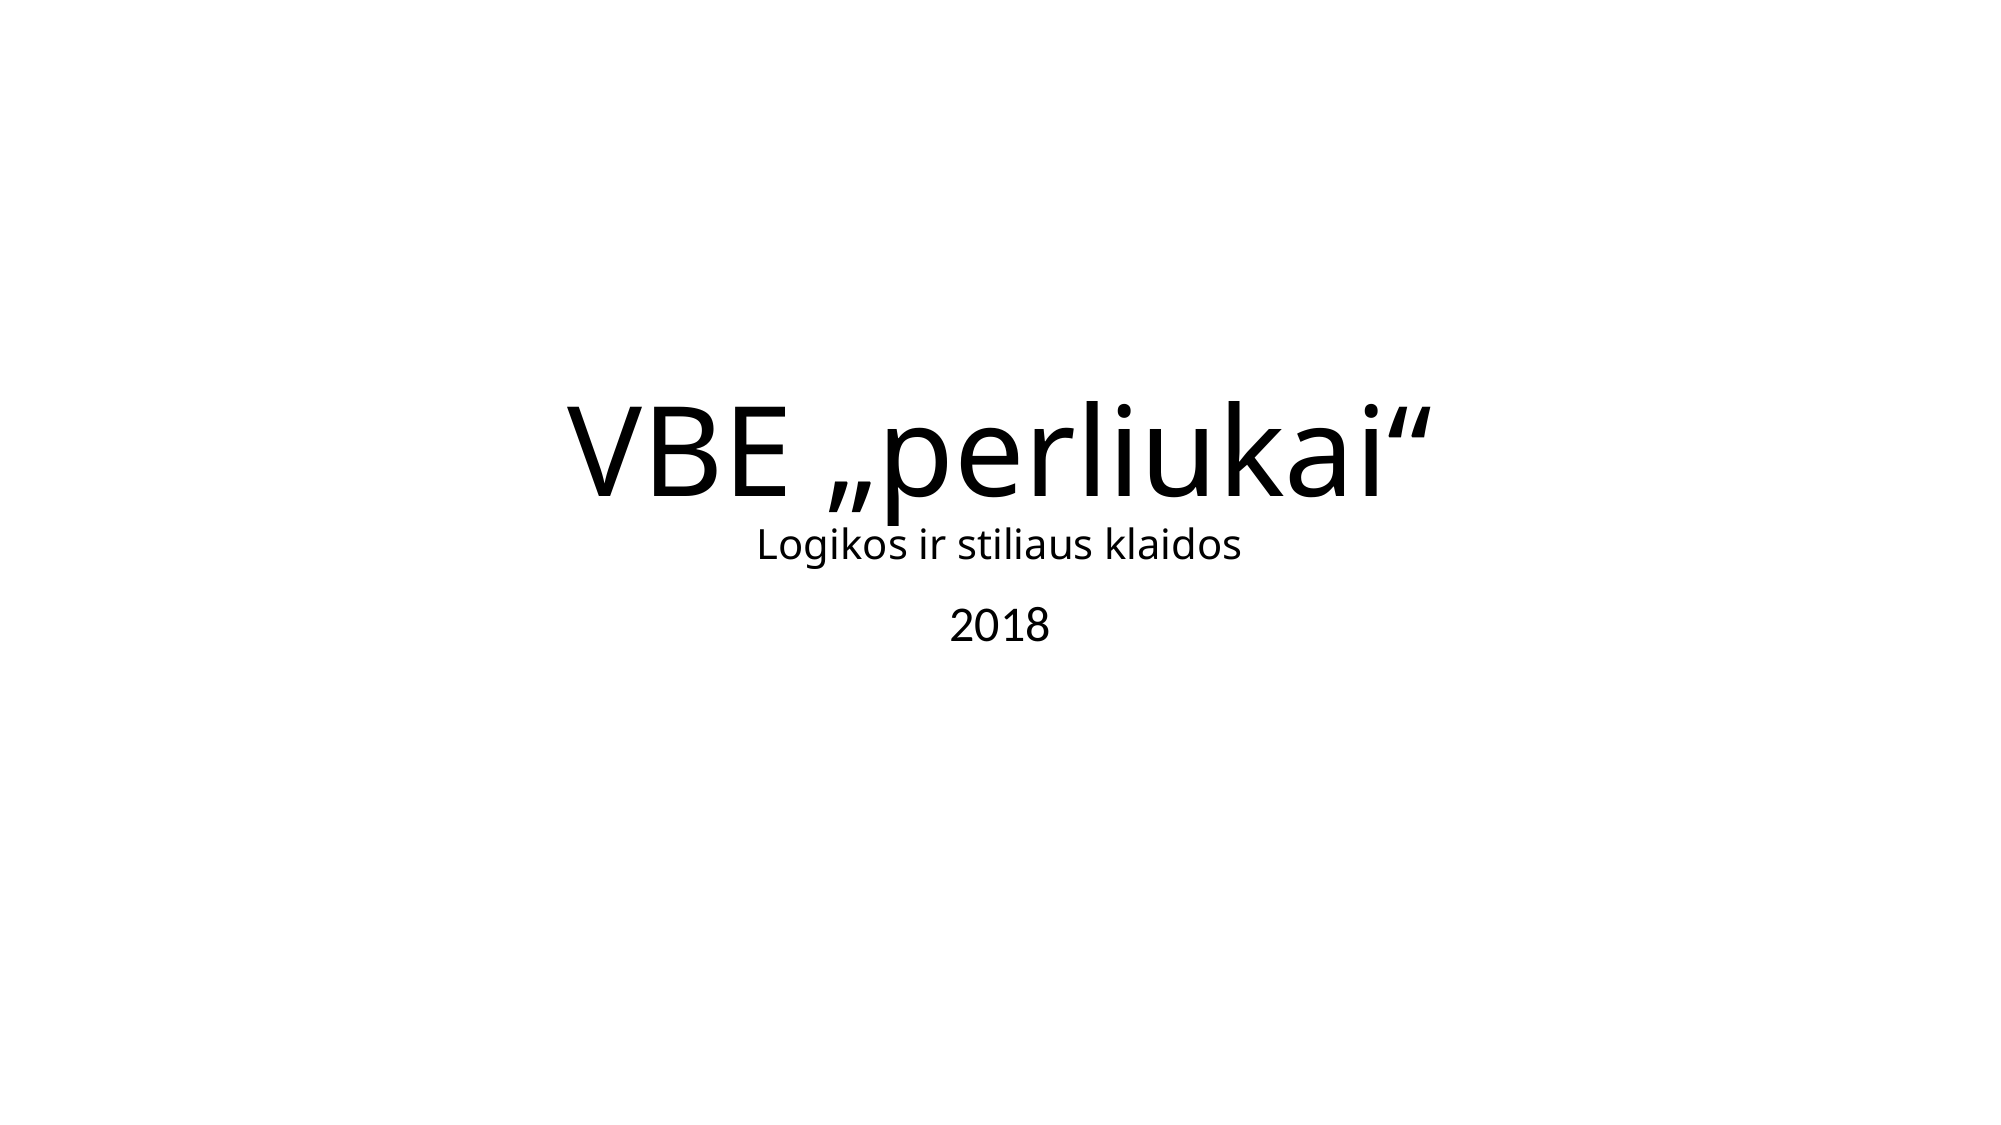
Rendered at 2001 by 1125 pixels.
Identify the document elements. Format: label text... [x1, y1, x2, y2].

title VBE „perliukai“ Logikos ir stiliaus klaidos [249, 184, 1750, 576]
subtitle 2018 [249, 590, 1750, 863]
